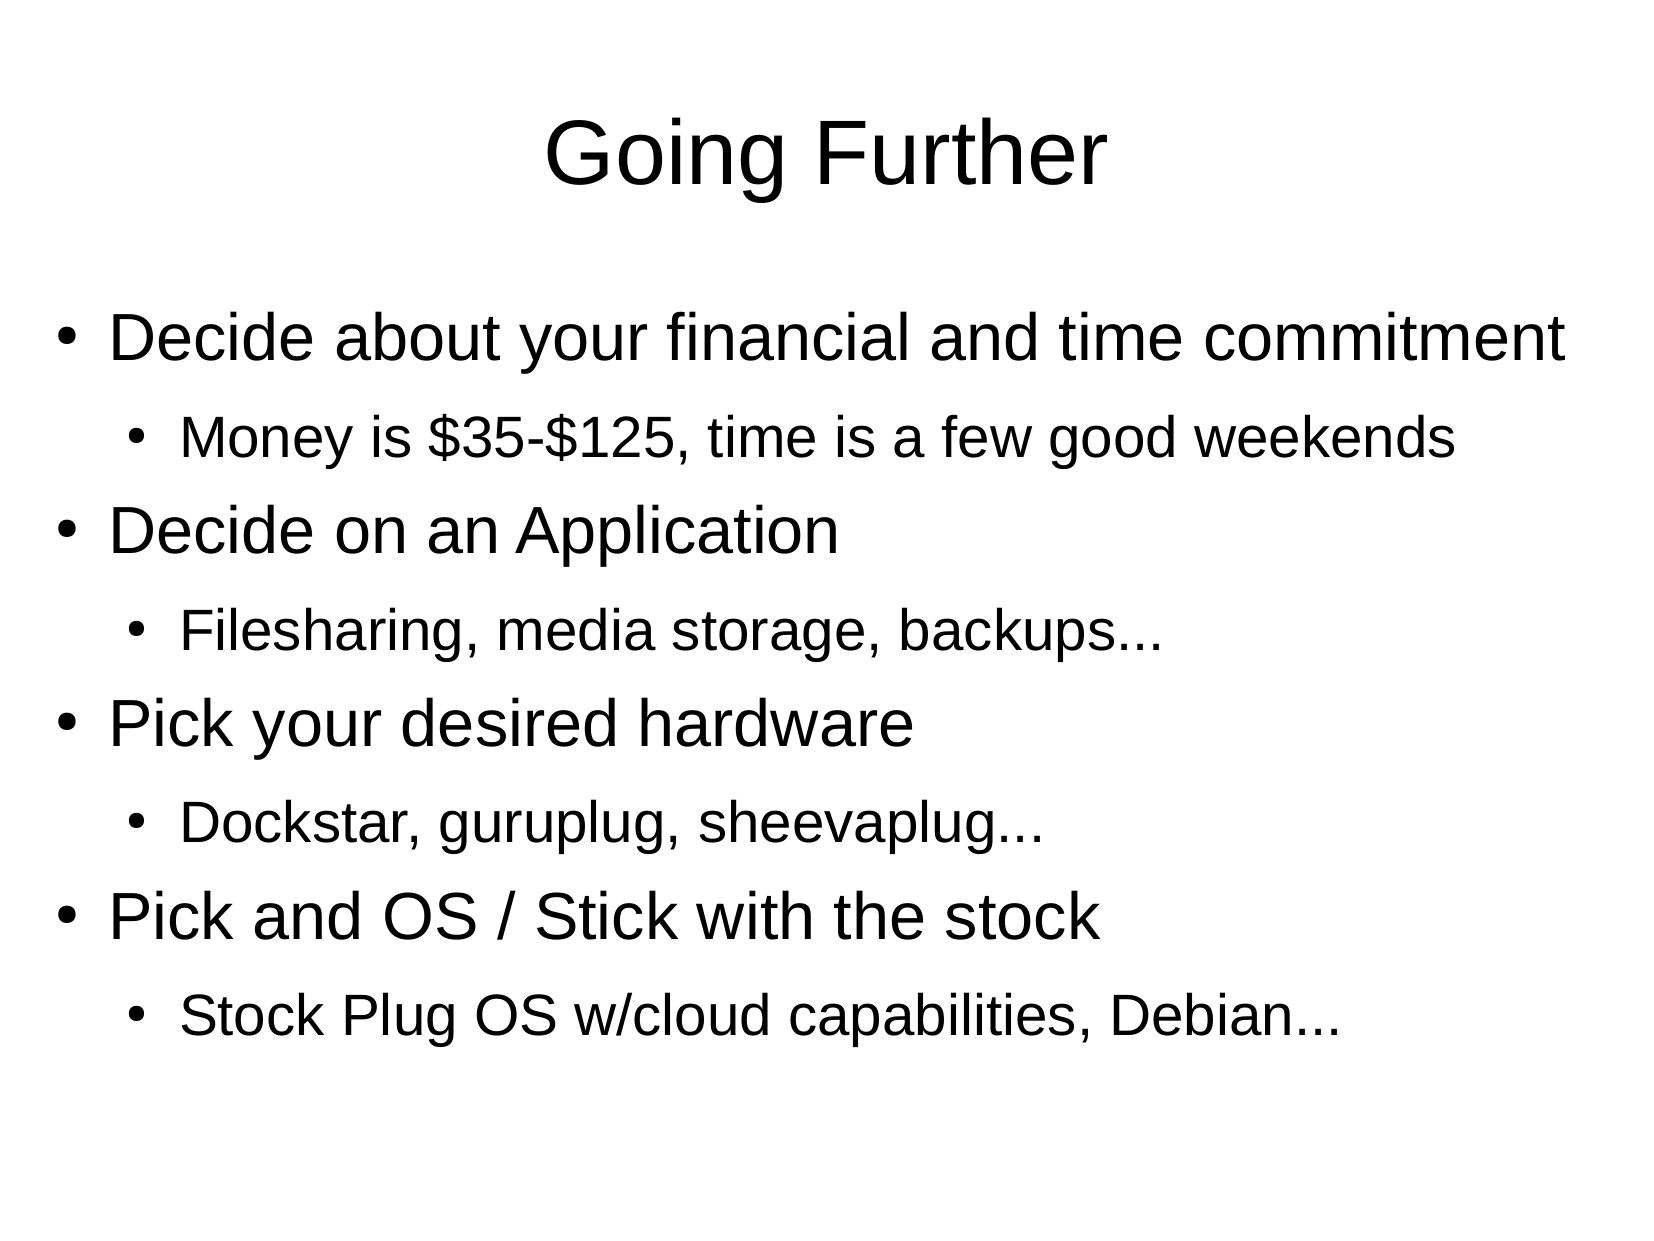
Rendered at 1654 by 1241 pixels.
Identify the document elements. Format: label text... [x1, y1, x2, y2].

list Decide about your financial and time commitment Money is $35-$125, time is a few good weekends Decide on an Application Filesharing, media storage, backups... Pick your desired hardware Dockstar, guruplug, sheevaplug... Pick and OS / Stick with the stock Stock Plug OS w/cloud capabilities, Debian... [37, 300, 1613, 1163]
title Going Further [82, 56, 1571, 250]
